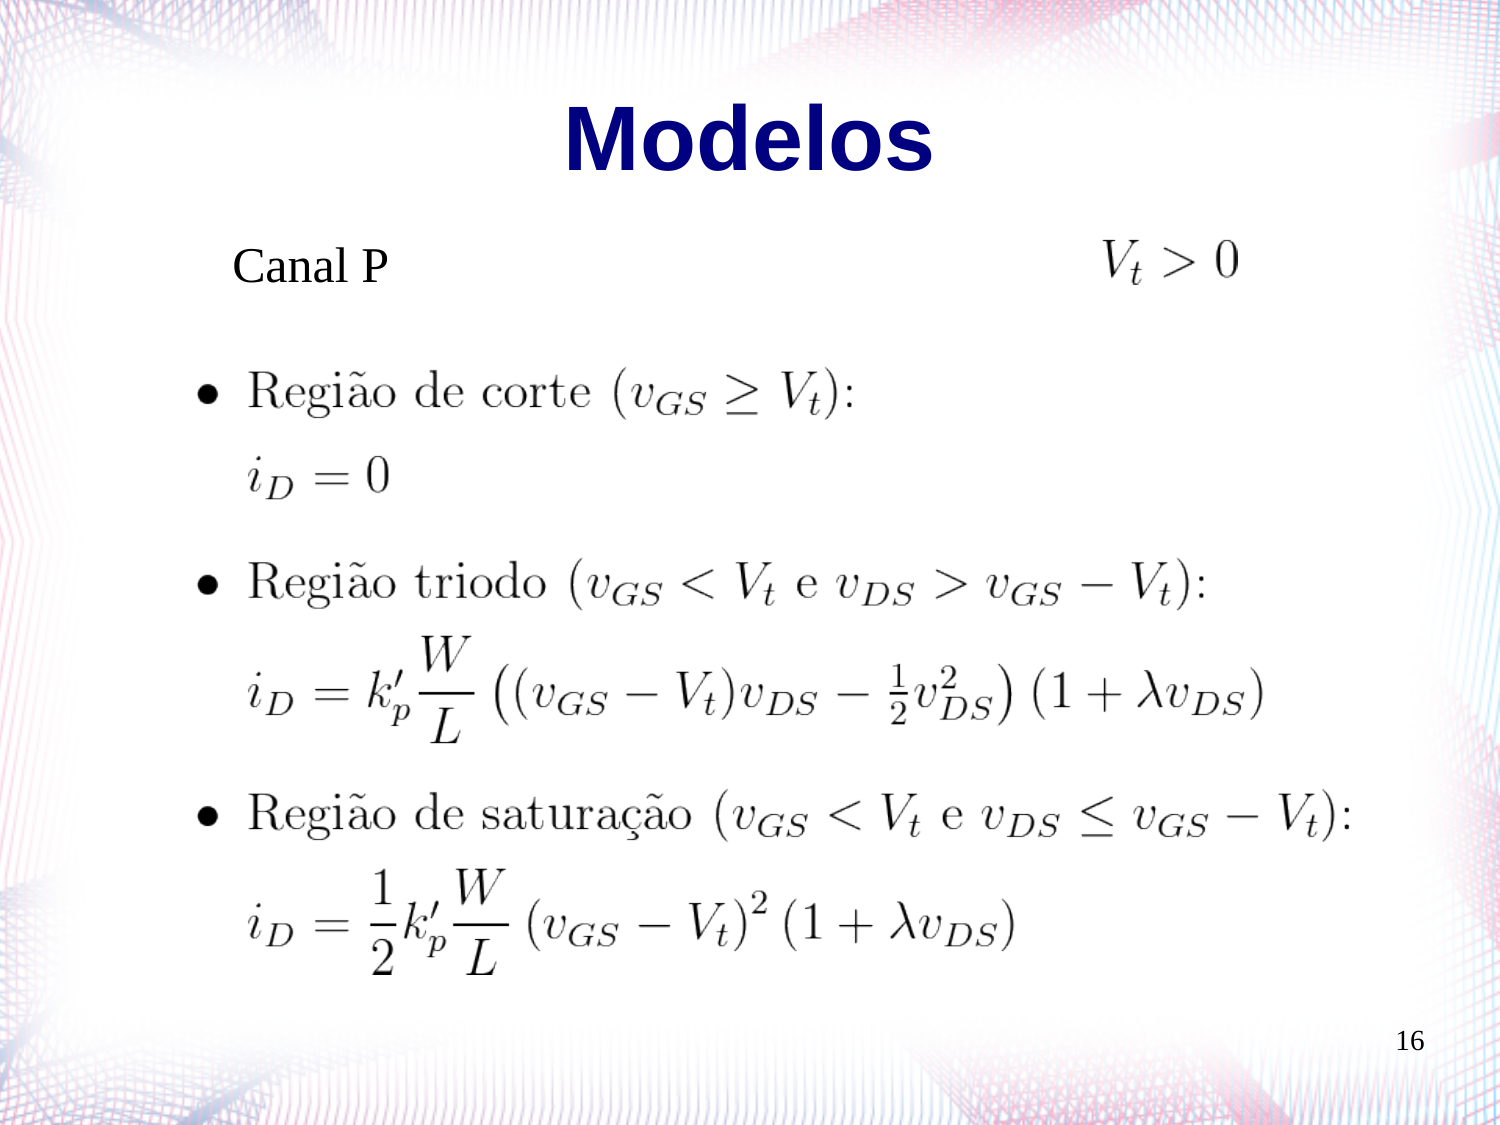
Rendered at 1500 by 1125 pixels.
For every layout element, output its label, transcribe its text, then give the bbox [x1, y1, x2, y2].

text_box Canal P [217, 224, 405, 300]
title Modelos [75, 52, 1425, 226]
picture [0, 0, 1500, 1125]
